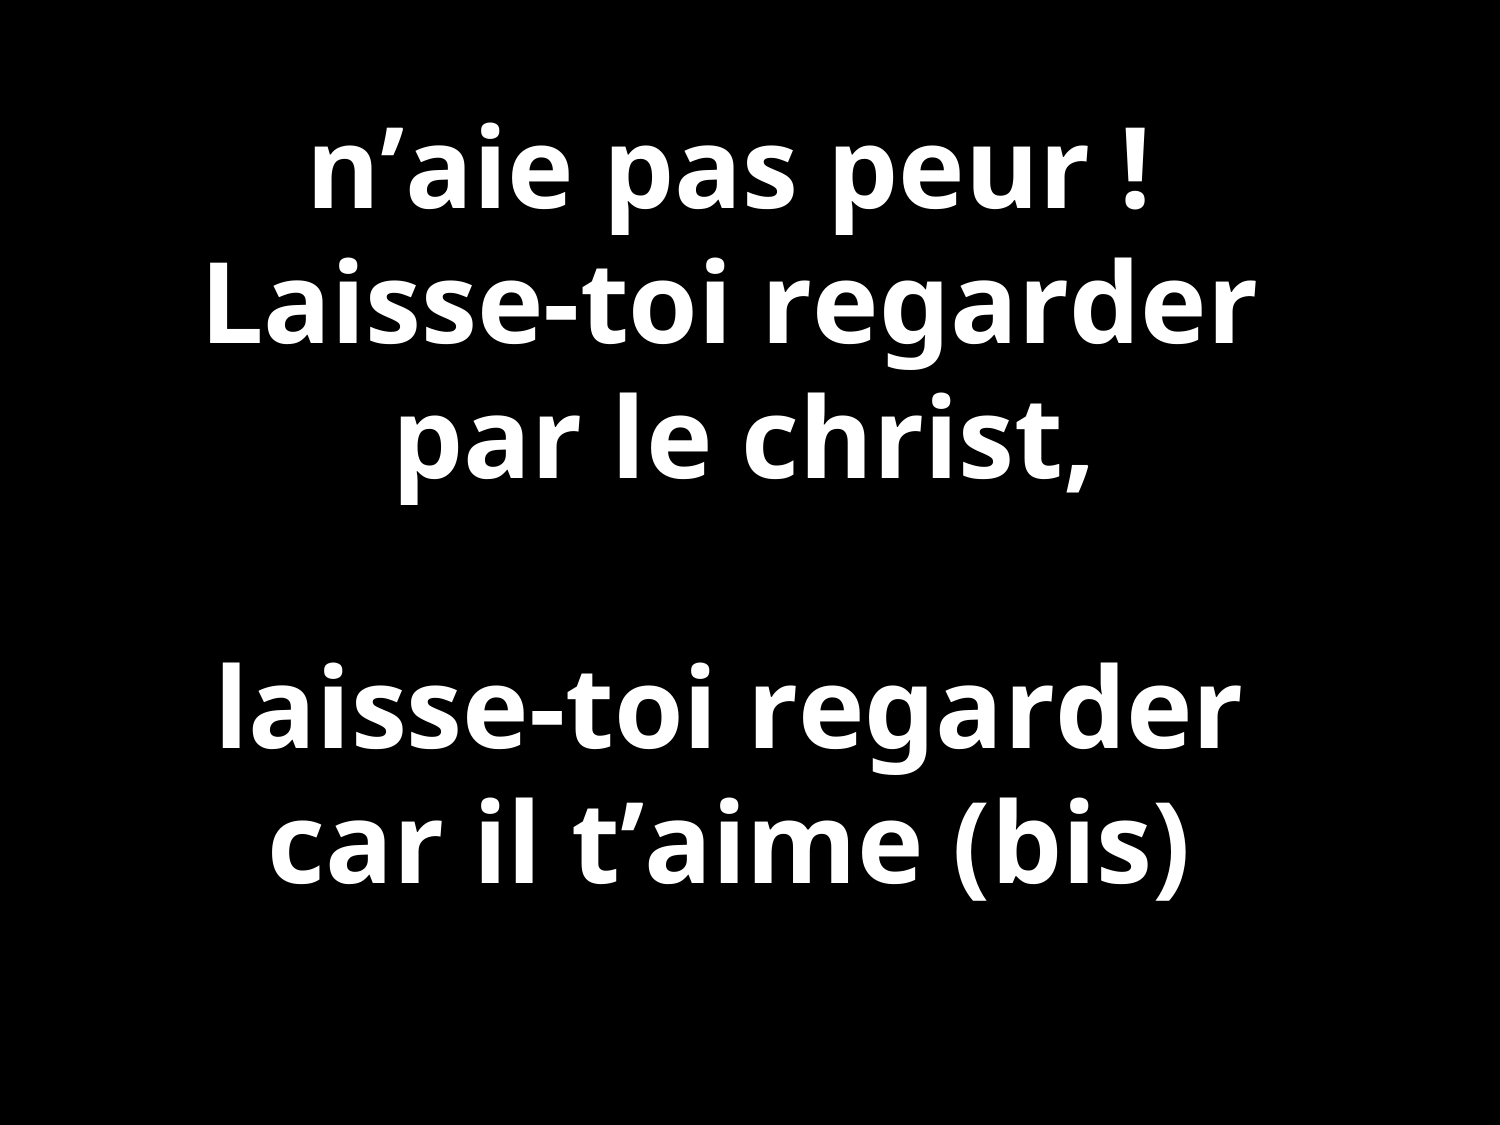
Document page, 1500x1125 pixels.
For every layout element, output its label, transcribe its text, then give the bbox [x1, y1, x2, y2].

title n’aie pas peur ! Laisse-toi regarder par le christ, laisse-toi regarder car il t’aime (bis) [35, 82, 1453, 591]
